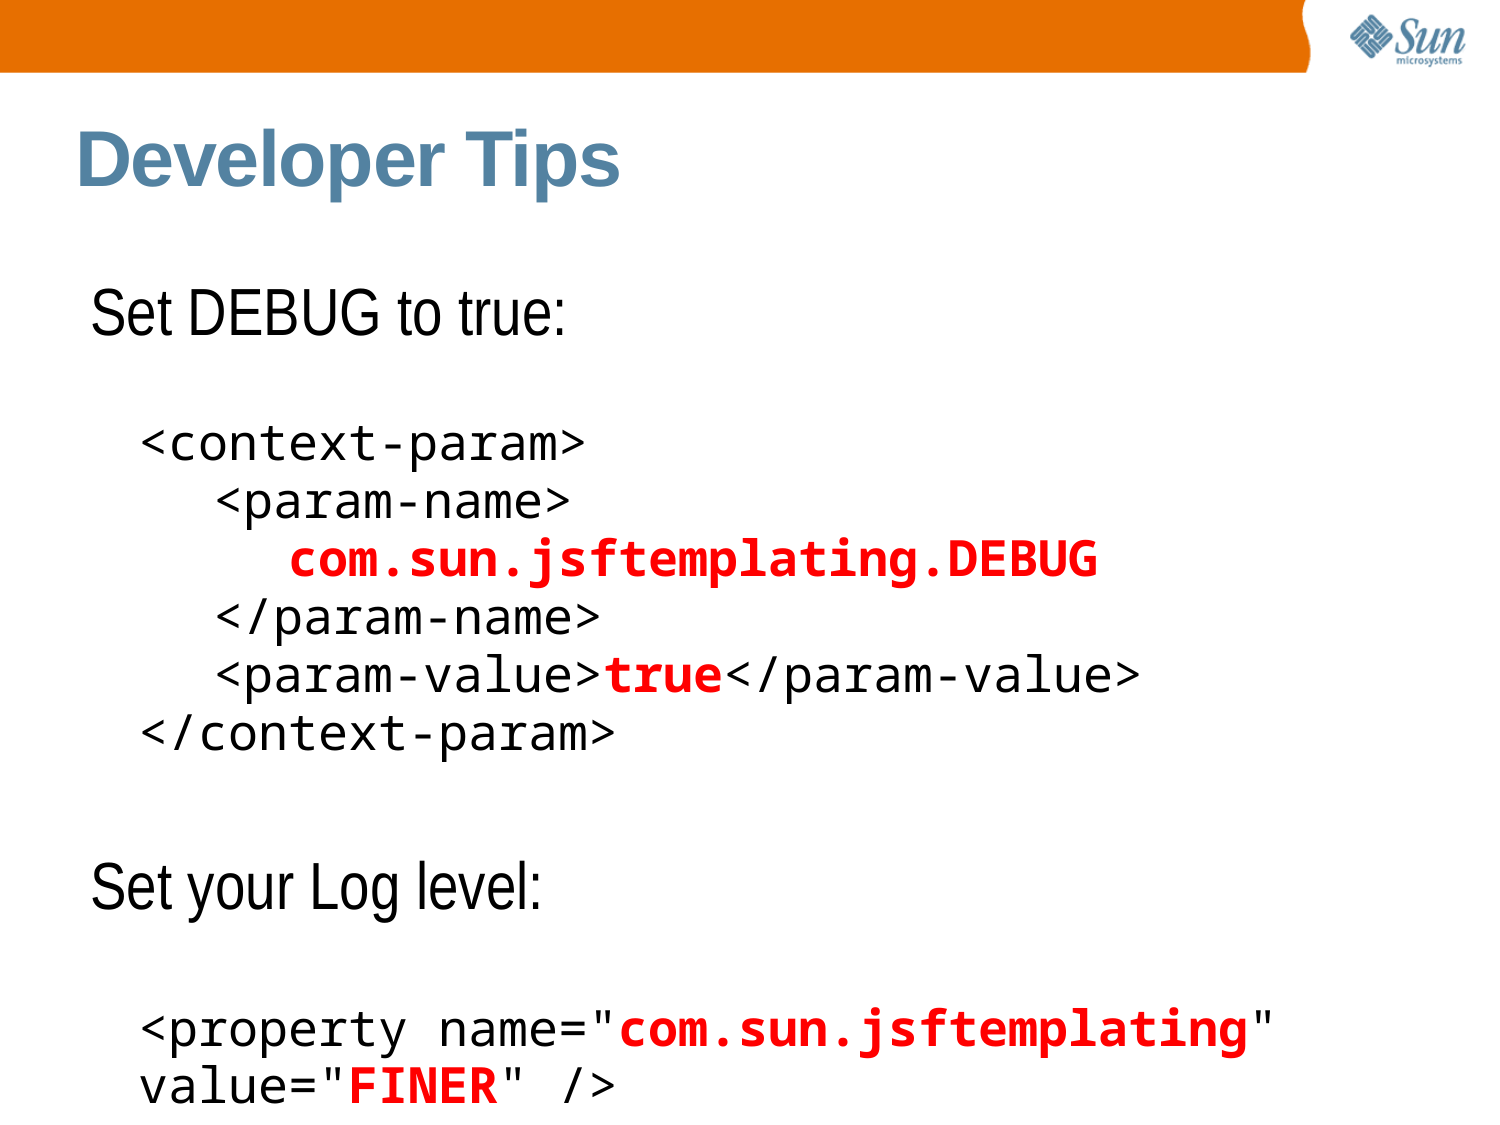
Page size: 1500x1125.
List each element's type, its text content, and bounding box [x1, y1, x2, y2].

picture [0, 0, 1500, 75]
title Developer Tips [75, 122, 1437, 227]
list Set DEBUG to true: <context-param> <param-name> com.sun.jsftemplating.DEBUG </param-name> <param-value>true</param-value> </context-param> Set your Log level: <property name="com.sun.jsftemplating" value="FINER" /> [70, 283, 1426, 1008]
